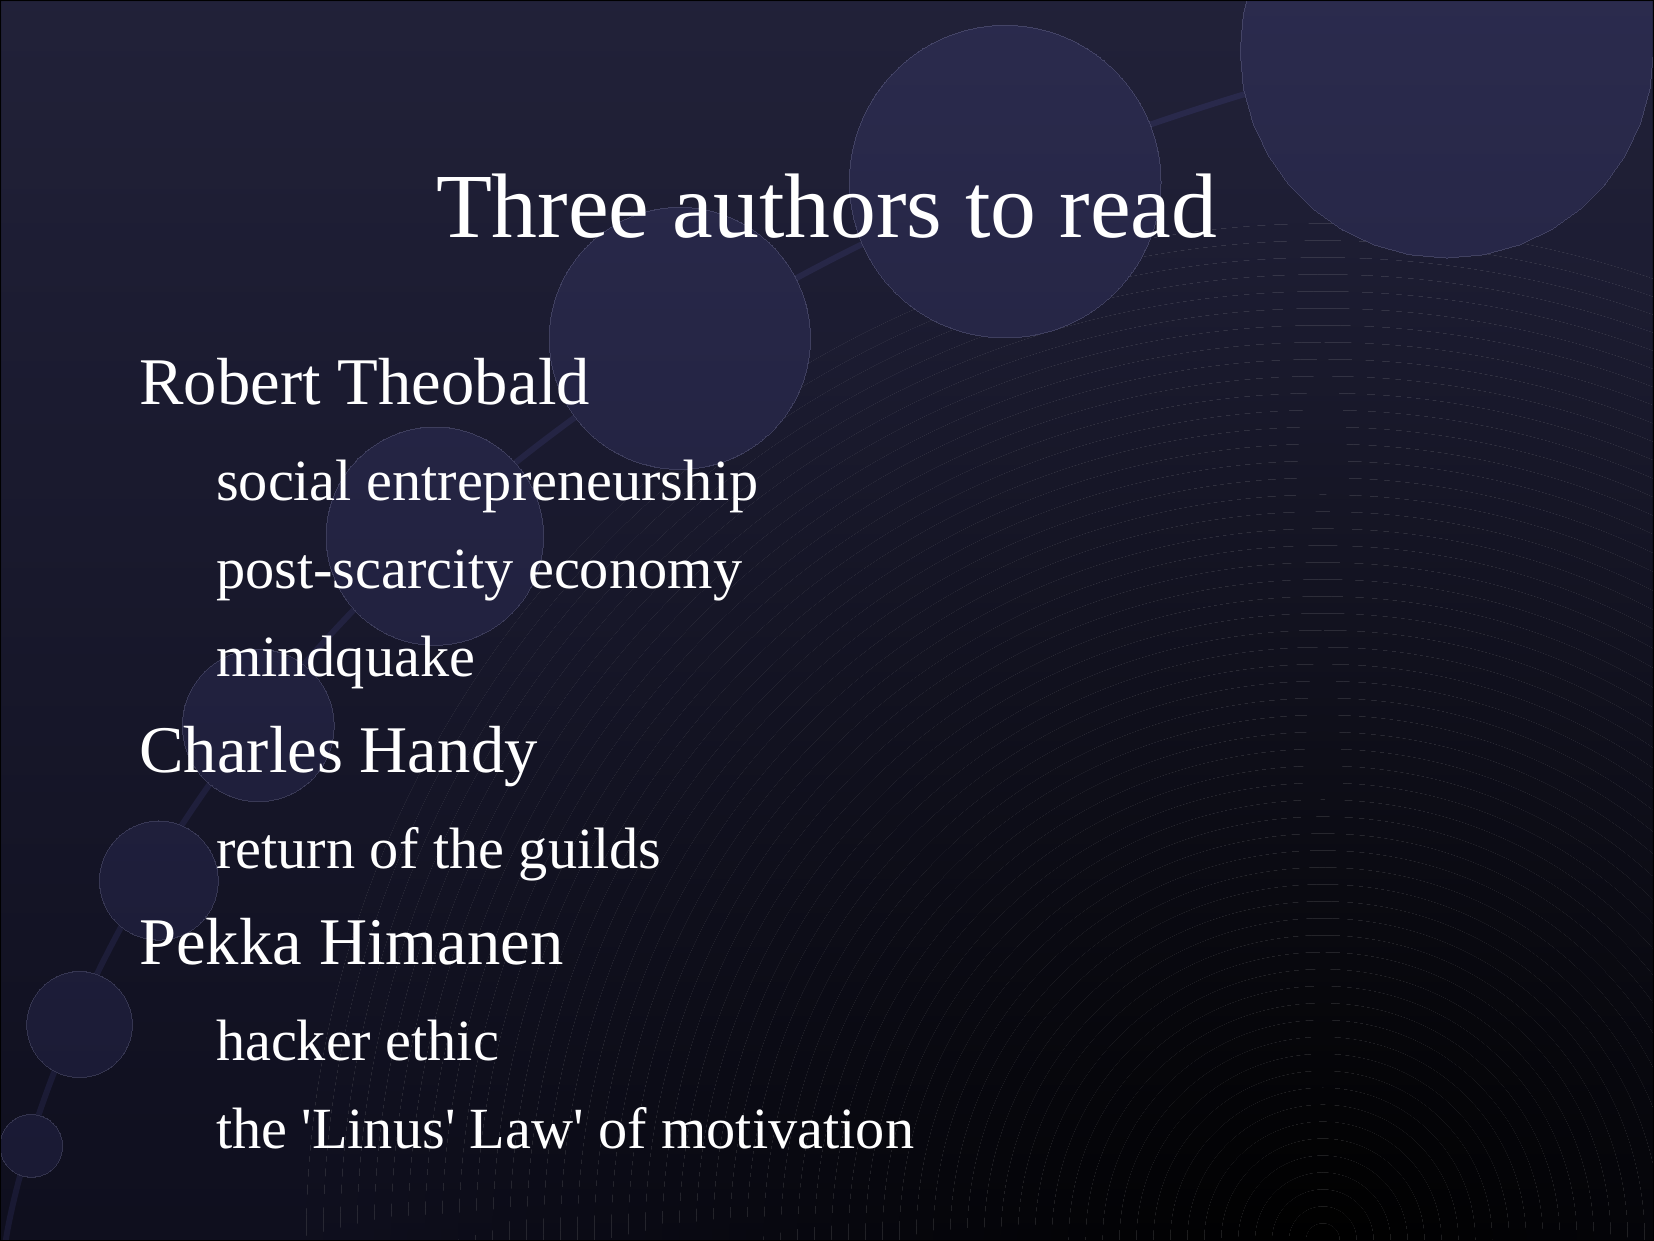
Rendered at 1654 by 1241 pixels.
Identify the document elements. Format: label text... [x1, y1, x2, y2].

list Robert Theobald social entrepreneurship post-scarcity economy mindquake Charles Handy return of the guilds Pekka Himanen hacker ethic the 'Linus' Law' of motivation [121, 344, 1534, 1161]
title Three authors to read [121, 102, 1534, 311]
